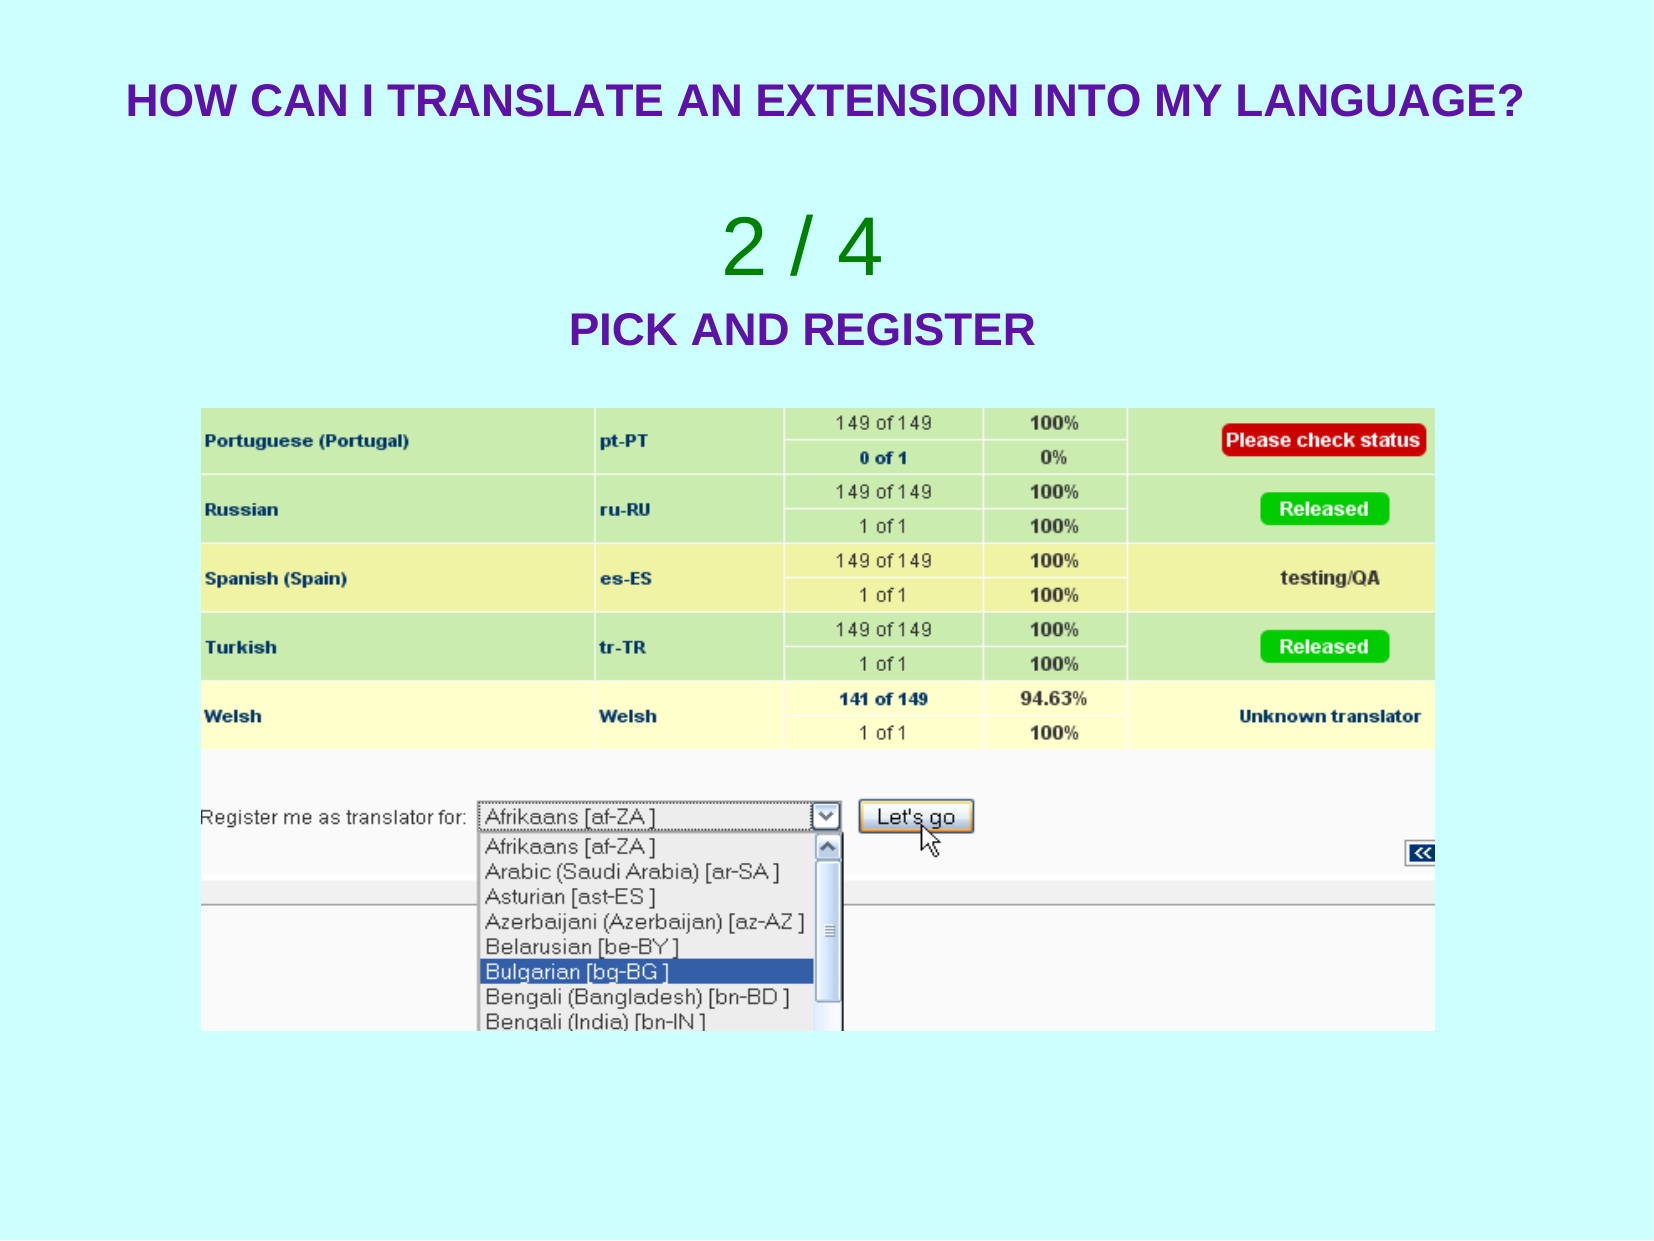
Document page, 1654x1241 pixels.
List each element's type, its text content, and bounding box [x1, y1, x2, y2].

text_box HOW CAN I TRANSLATE AN EXTENSION INTO MY LANGUAGE? [76, 70, 1575, 137]
picture [201, 408, 1435, 1031]
text_box 2 / 4 [588, 199, 1018, 300]
text_box PICK AND REGISTER [385, 300, 1220, 367]
